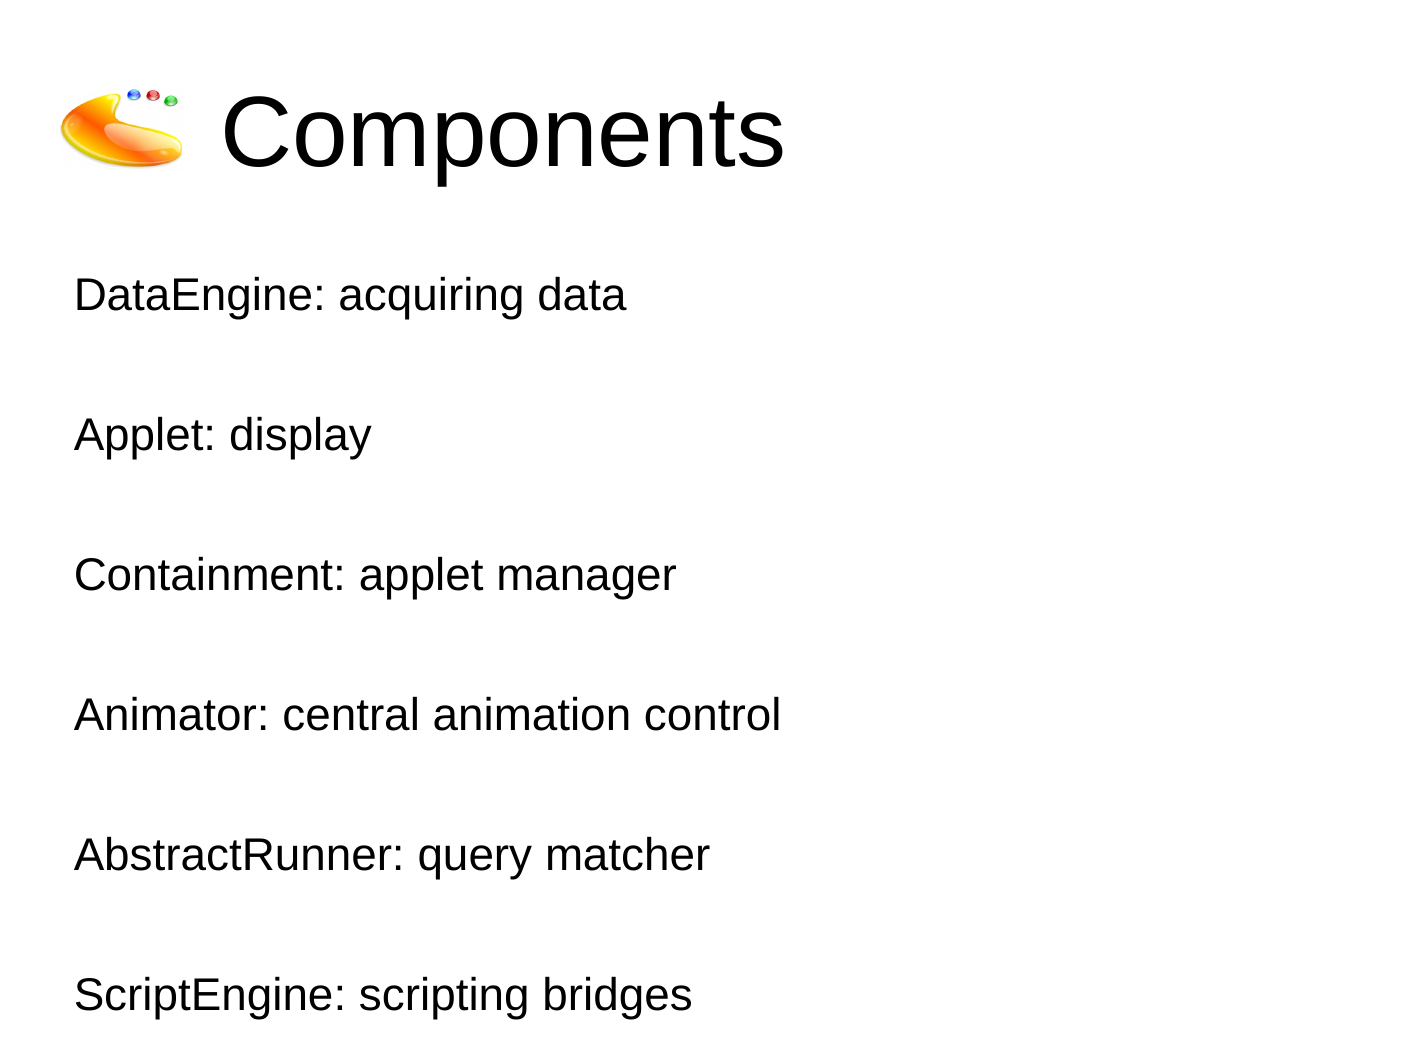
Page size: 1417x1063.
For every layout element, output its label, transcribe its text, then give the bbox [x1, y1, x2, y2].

picture [60, 89, 183, 170]
text_box Components [205, 68, 1358, 188]
text_box DataEngine: acquiring data Applet: display Containment: applet manager Animator: central animation control AbstractRunner: query matcher ScriptEngine: scripting bridges [59, 236, 1417, 1063]
